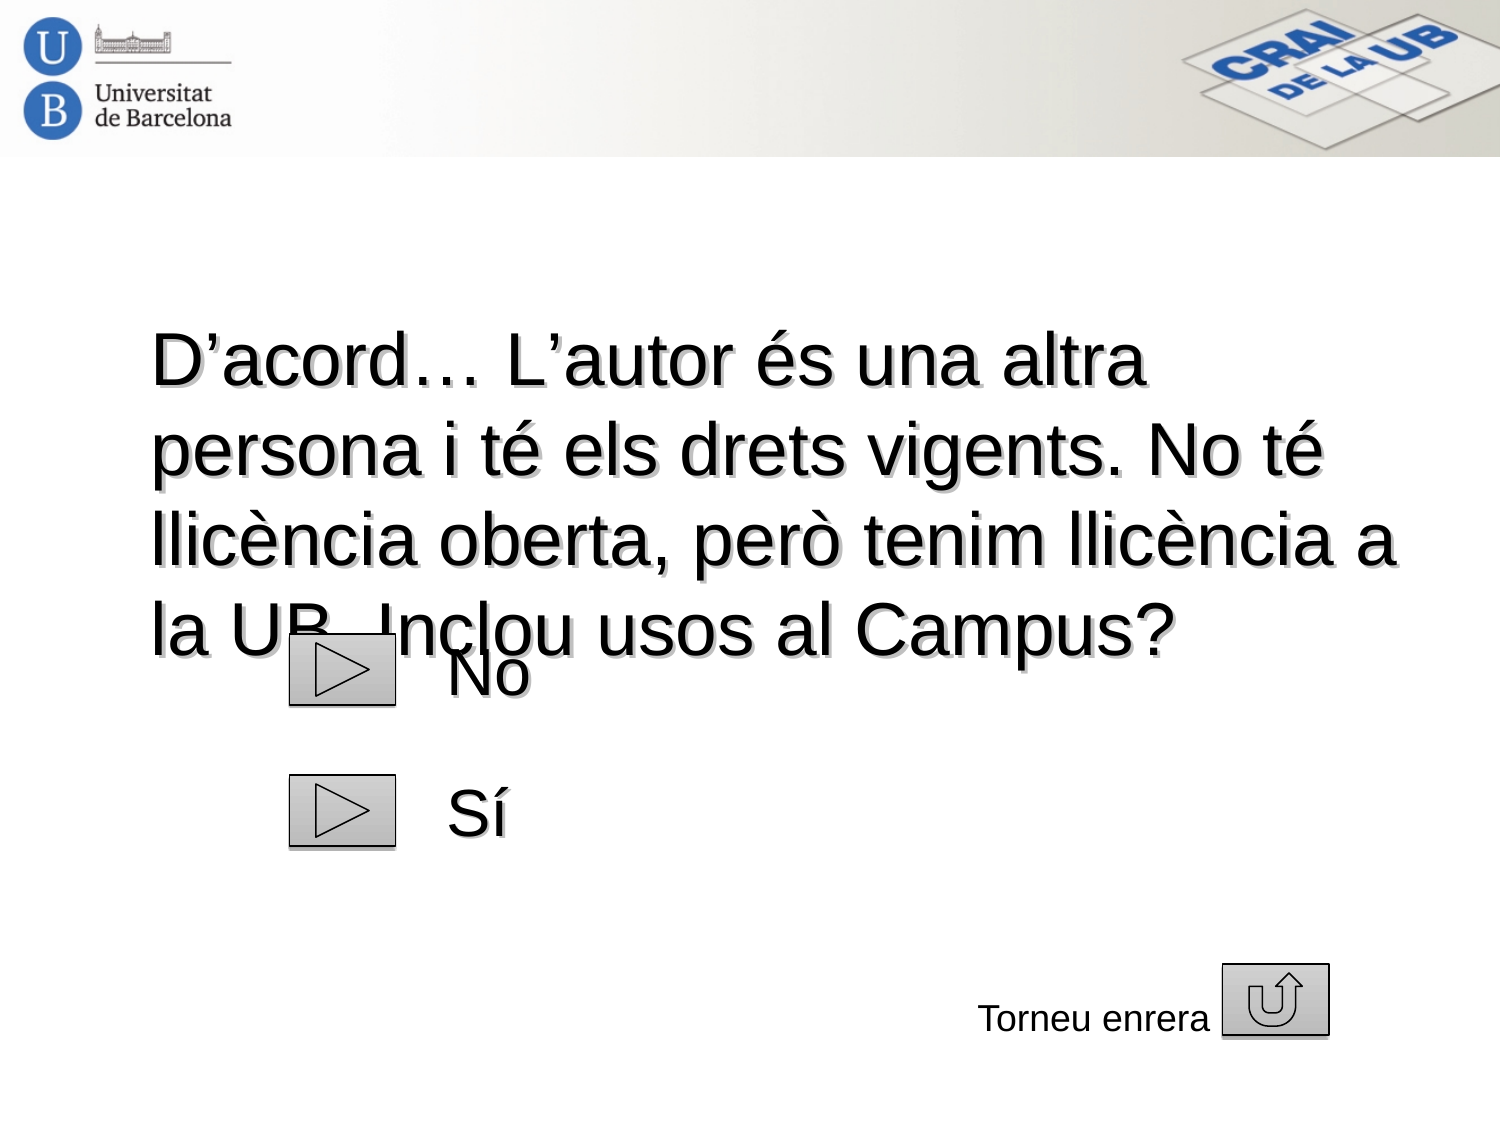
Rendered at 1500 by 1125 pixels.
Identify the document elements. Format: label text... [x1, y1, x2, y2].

text_box No [431, 621, 999, 718]
title D’acord… L’autor és una altra persona i té els drets vigents. No té llicència oberta, però tenim llicència a la UB. Inclou usos al Campus? [135, 302, 1436, 491]
text_box Sí [431, 761, 999, 858]
text_box Torneu enrera [962, 986, 1235, 1047]
text_box [289, 775, 396, 847]
text_box [1222, 964, 1329, 1036]
text_box [289, 634, 396, 706]
